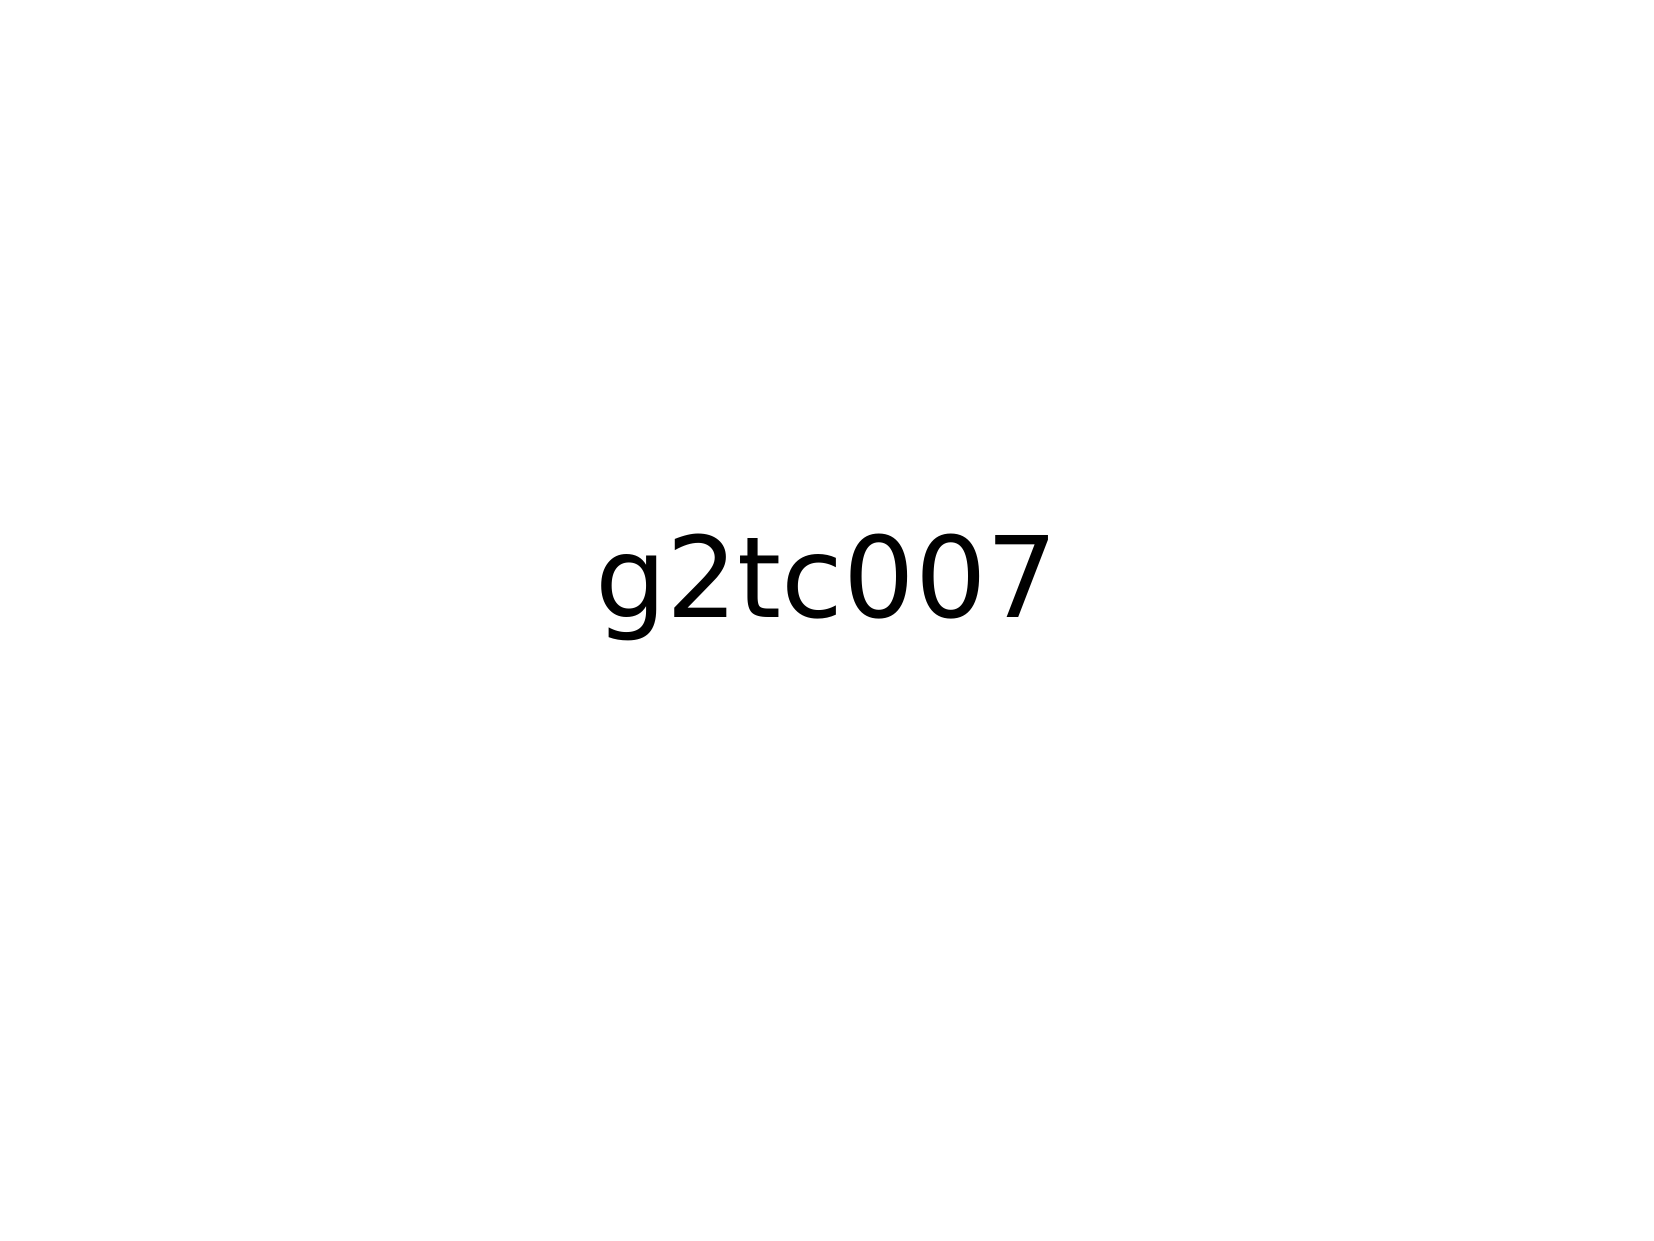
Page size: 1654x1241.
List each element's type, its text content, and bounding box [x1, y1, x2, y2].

subtitle g2tc007 [82, 49, 1571, 1109]
